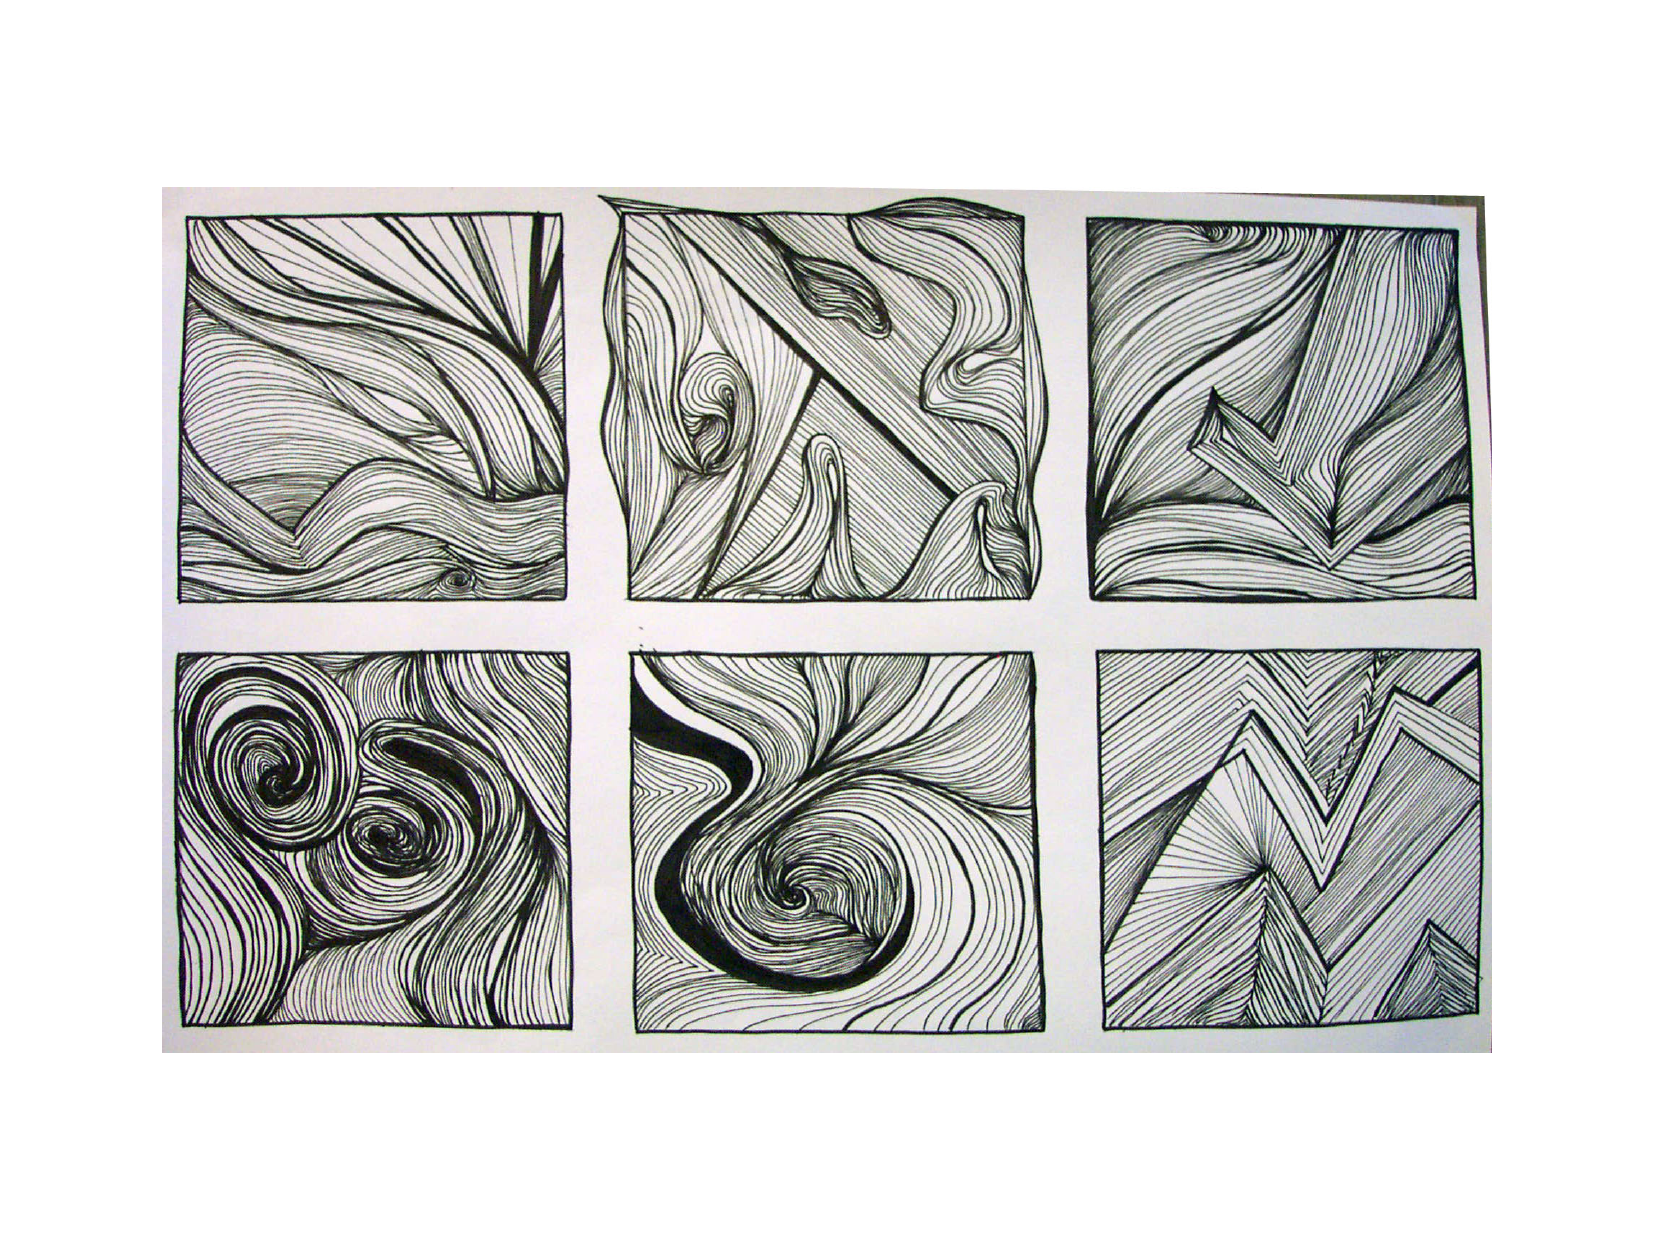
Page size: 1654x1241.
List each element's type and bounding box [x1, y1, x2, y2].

picture [162, 187, 1492, 1053]
